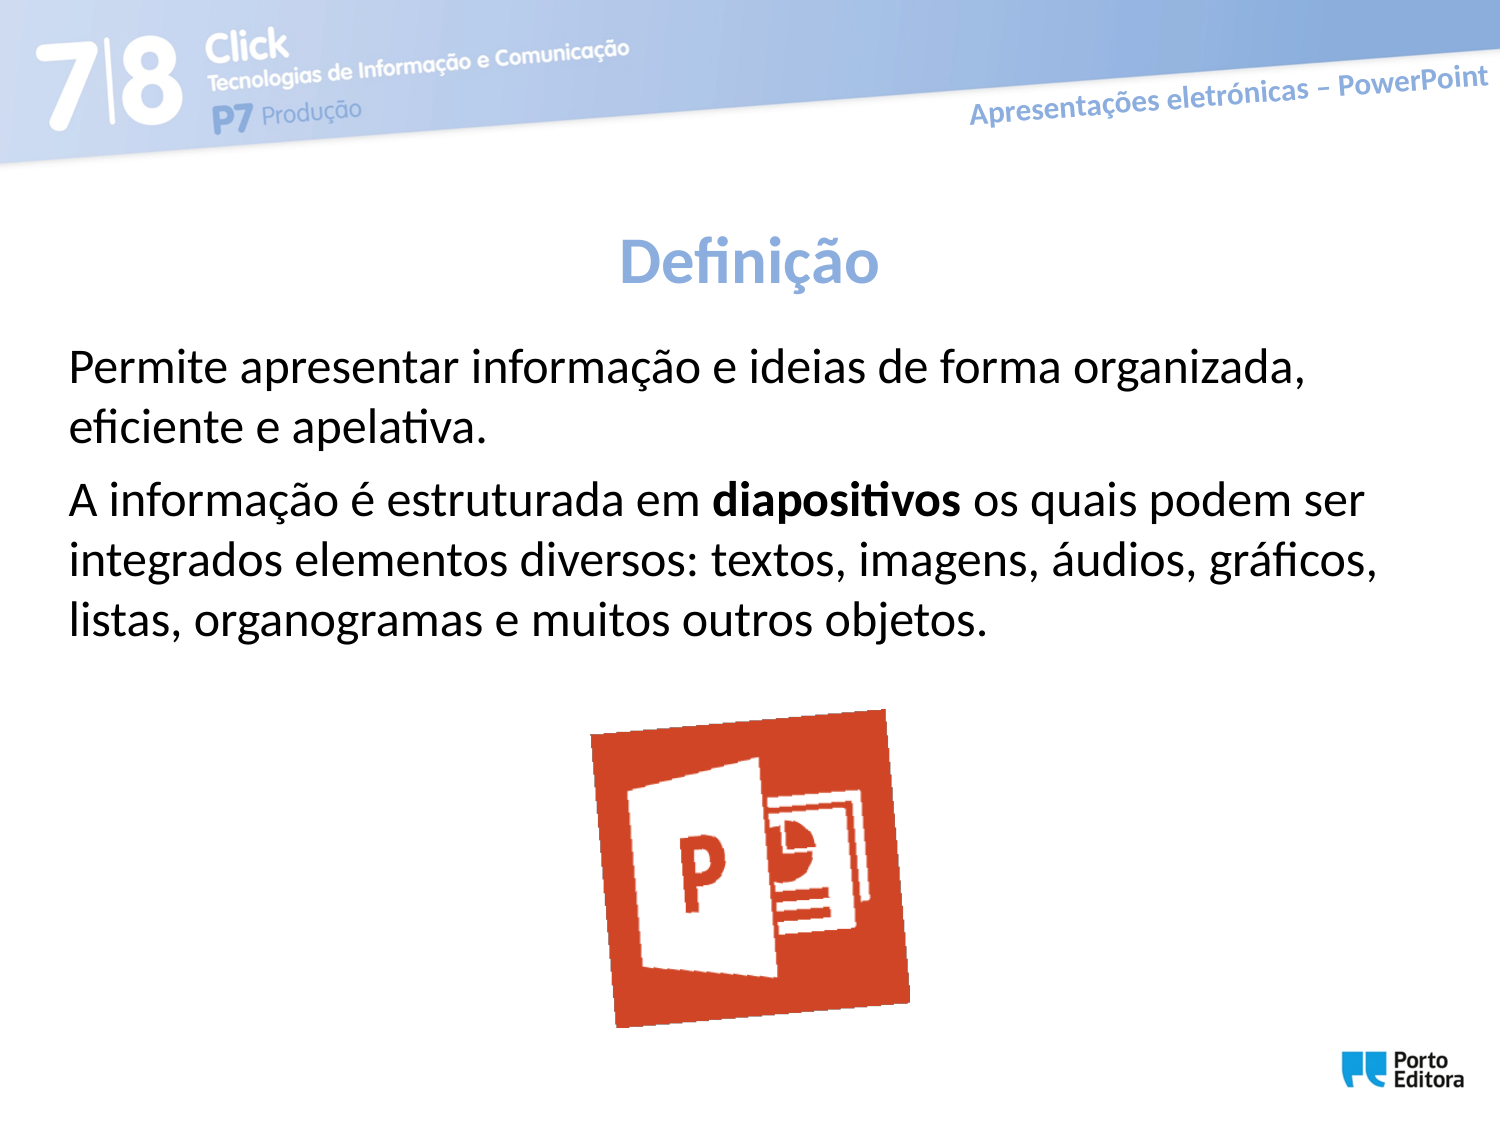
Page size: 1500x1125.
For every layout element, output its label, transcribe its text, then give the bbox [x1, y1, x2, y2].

picture [0, 0, 1500, 1125]
text_box Definição [22, 218, 1478, 307]
text_box Permite apresentar informação e ideias de forma organizada, eficiente e apelativa. A informação é estruturada em diapositivos os quais podem ser integrados elementos diversos: textos, imagens, áudios, gráficos, listas, organogramas e muitos outros objetos. [53, 326, 1479, 658]
text_box Apresentações eletrónicas – PowerPoint [952, 48, 1500, 192]
